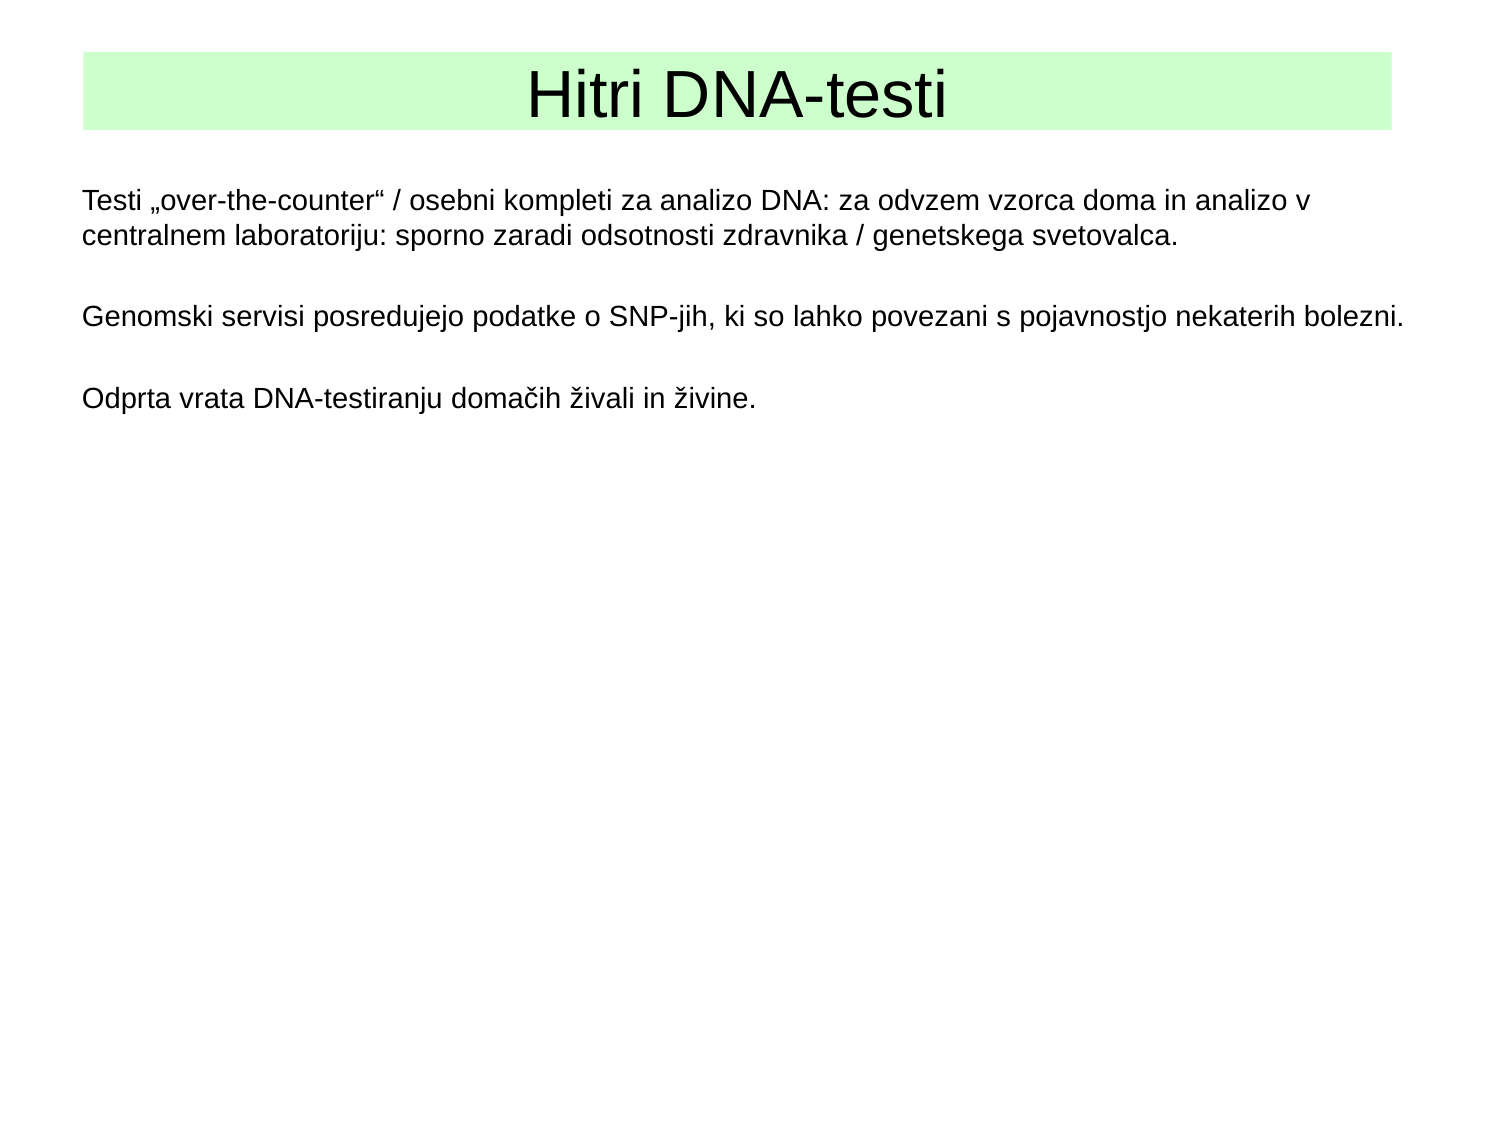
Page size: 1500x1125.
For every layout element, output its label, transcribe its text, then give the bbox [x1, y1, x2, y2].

title Hitri DNA-testi [83, 51, 1392, 130]
list Testi „over-the-counter“ / osebni kompleti za analizo DNA: za odvzem vzorca doma in analizo v centralnem laboratoriju: sporno zaradi odsotnosti zdravnika / genetskega svetovalca. Genomski servisi posredujejo podatke o SNP-jih, ki so lahko povezani s pojavnostjo nekaterih bolezni. Odprta vrata DNA-testiranju domačih živali in živine. [66, 173, 1450, 988]
